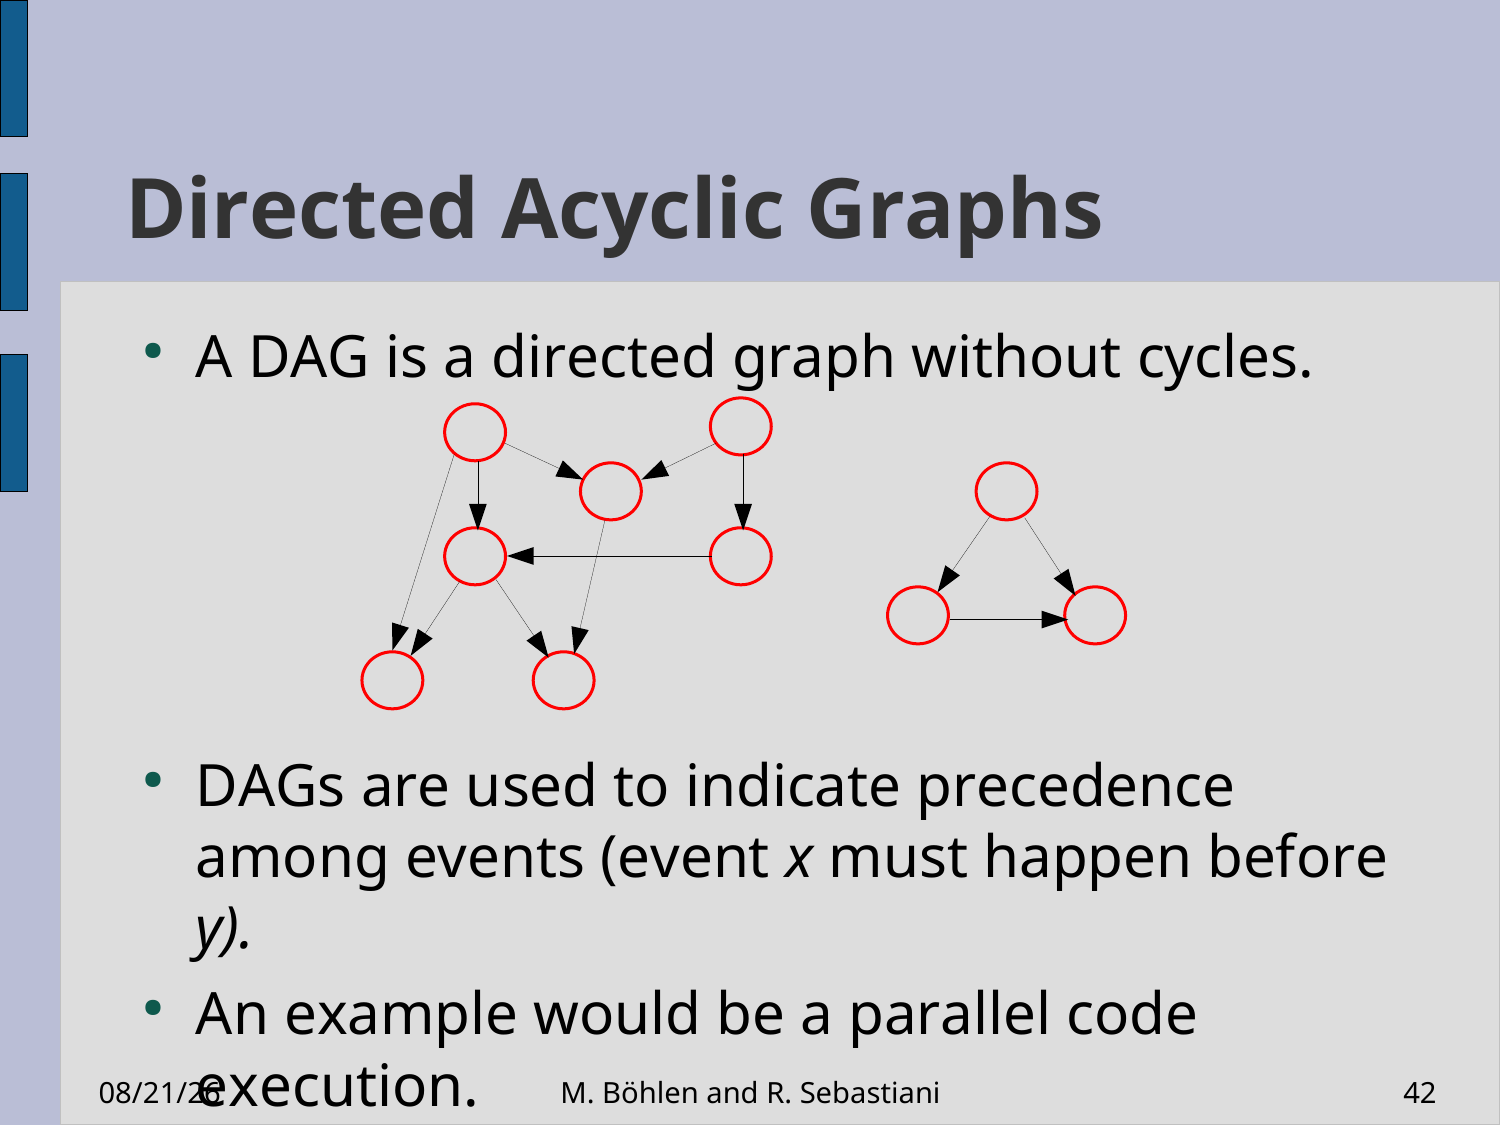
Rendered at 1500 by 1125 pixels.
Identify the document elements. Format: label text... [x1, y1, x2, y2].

list A DAG is a directed graph without cycles. DAGs are used to indicate precedence among events (event x must happen before y). An example would be a parallel code execution. We get total order using Topological Sorting. [110, 312, 1449, 1083]
title Directed Acyclic Graphs [110, 67, 1392, 271]
